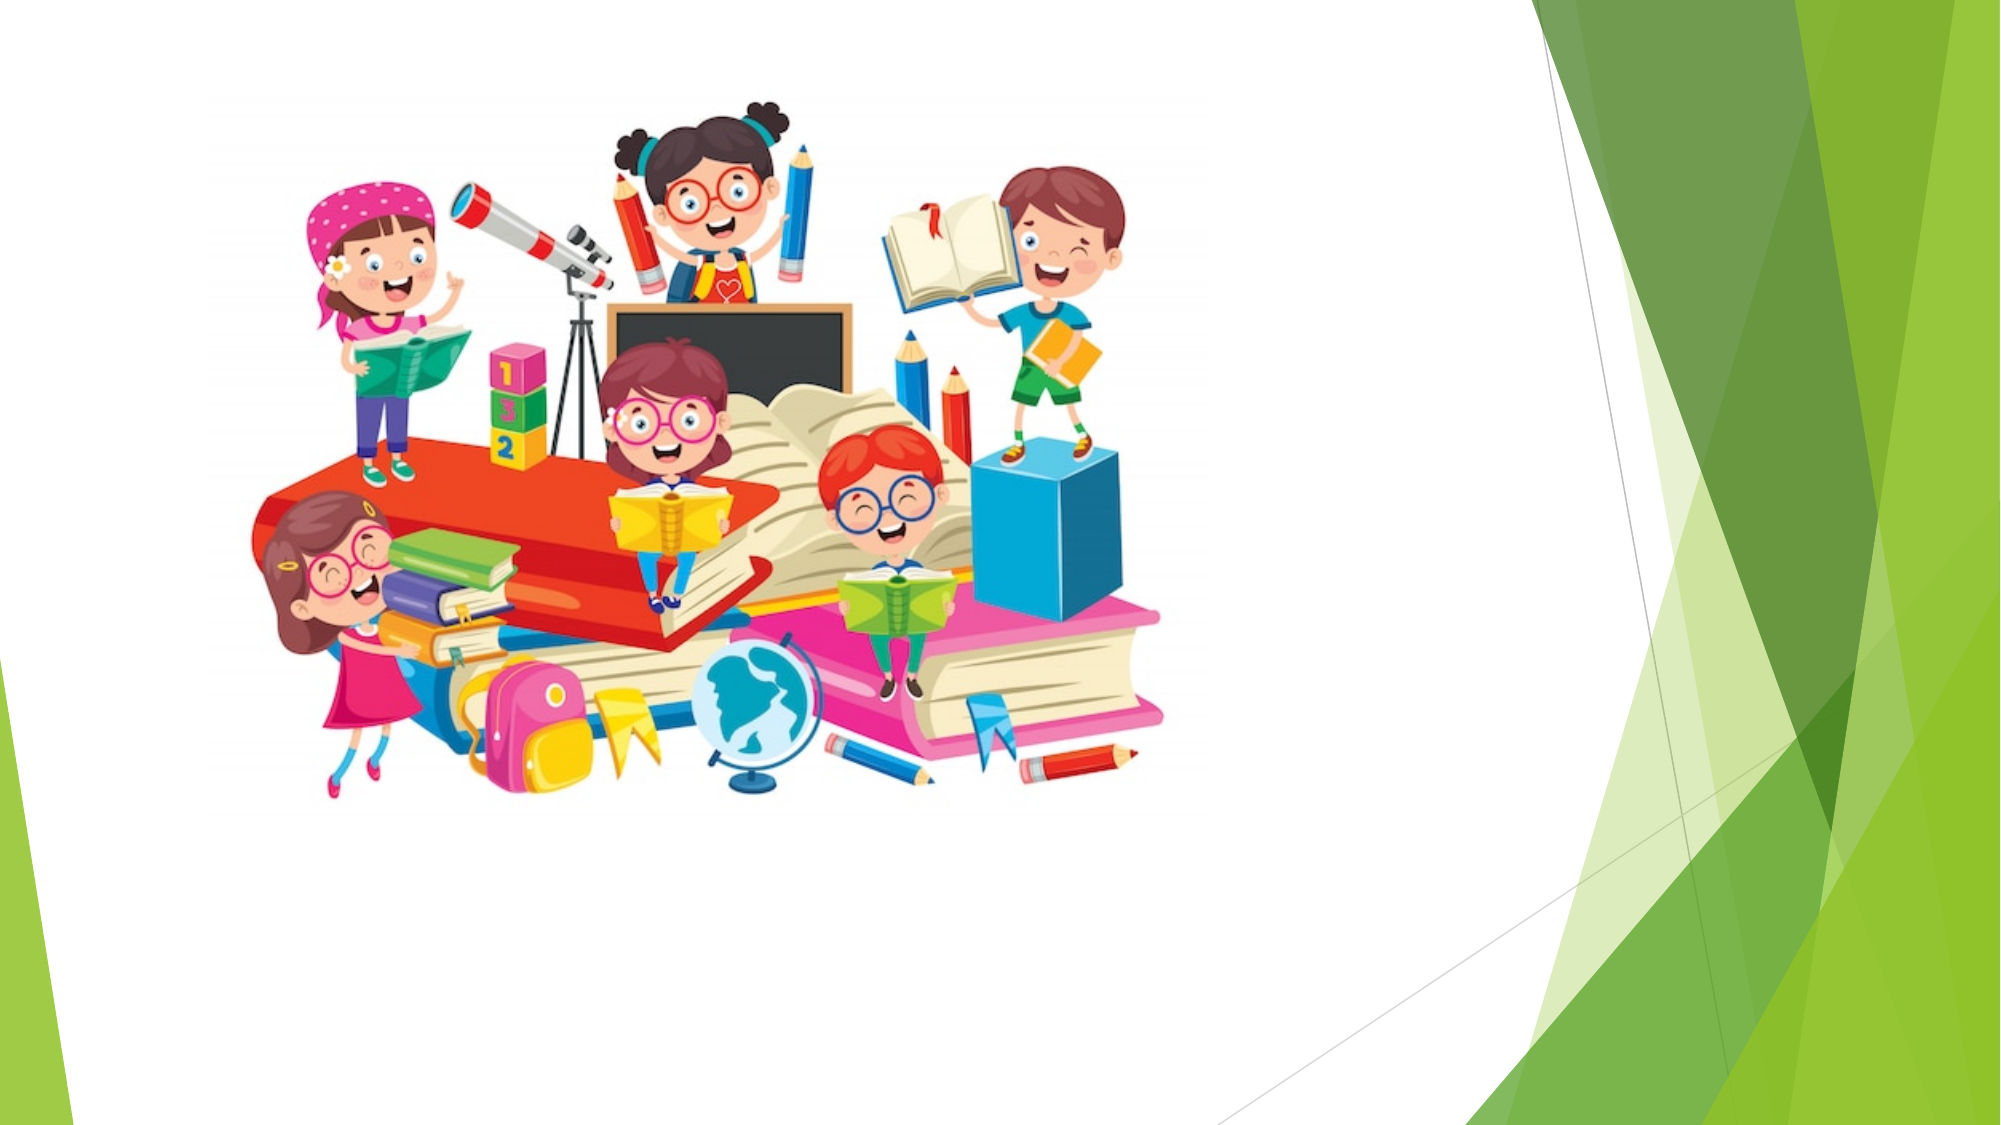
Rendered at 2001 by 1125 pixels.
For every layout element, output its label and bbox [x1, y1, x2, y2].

picture [208, 66, 1208, 835]
